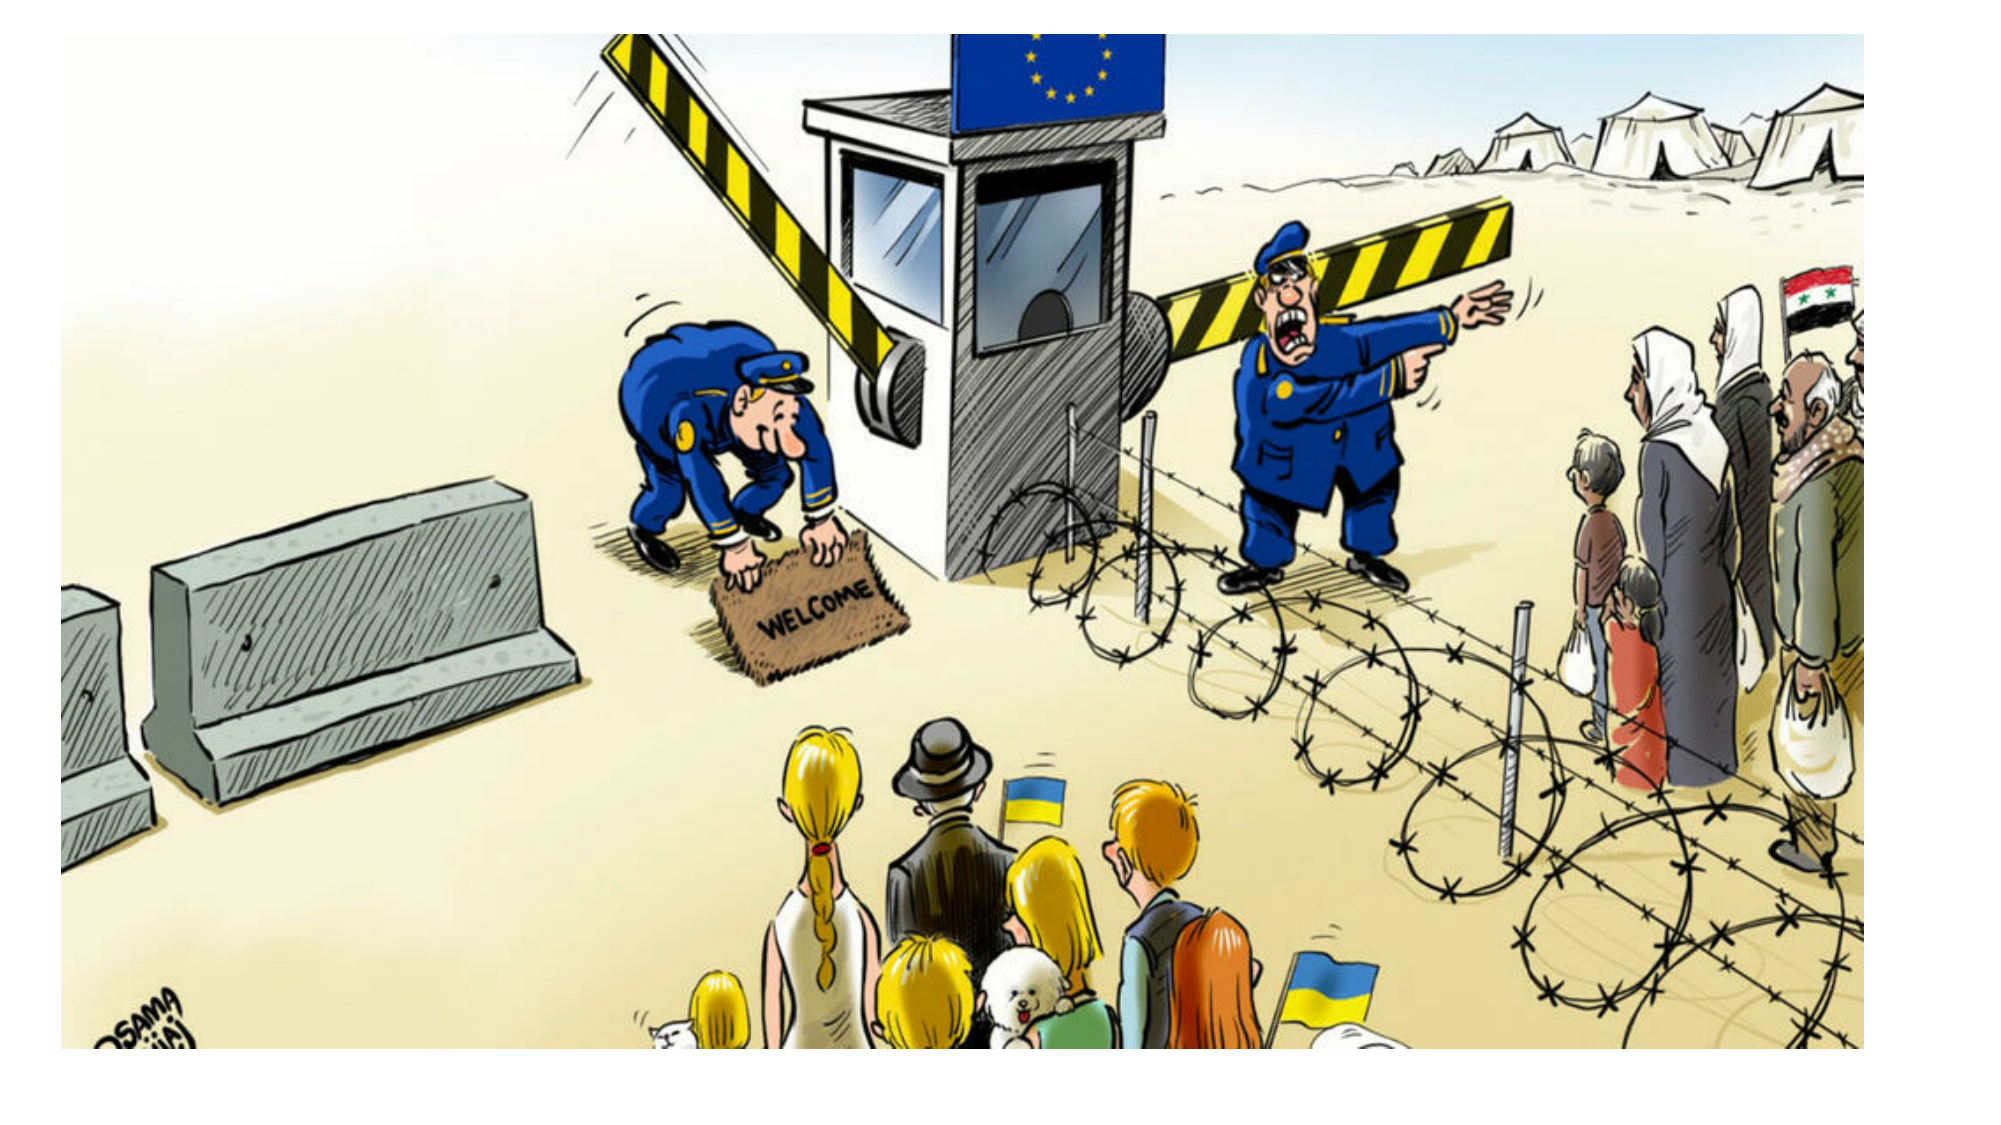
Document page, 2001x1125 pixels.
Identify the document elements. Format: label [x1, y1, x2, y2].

picture [61, 34, 1864, 1049]
